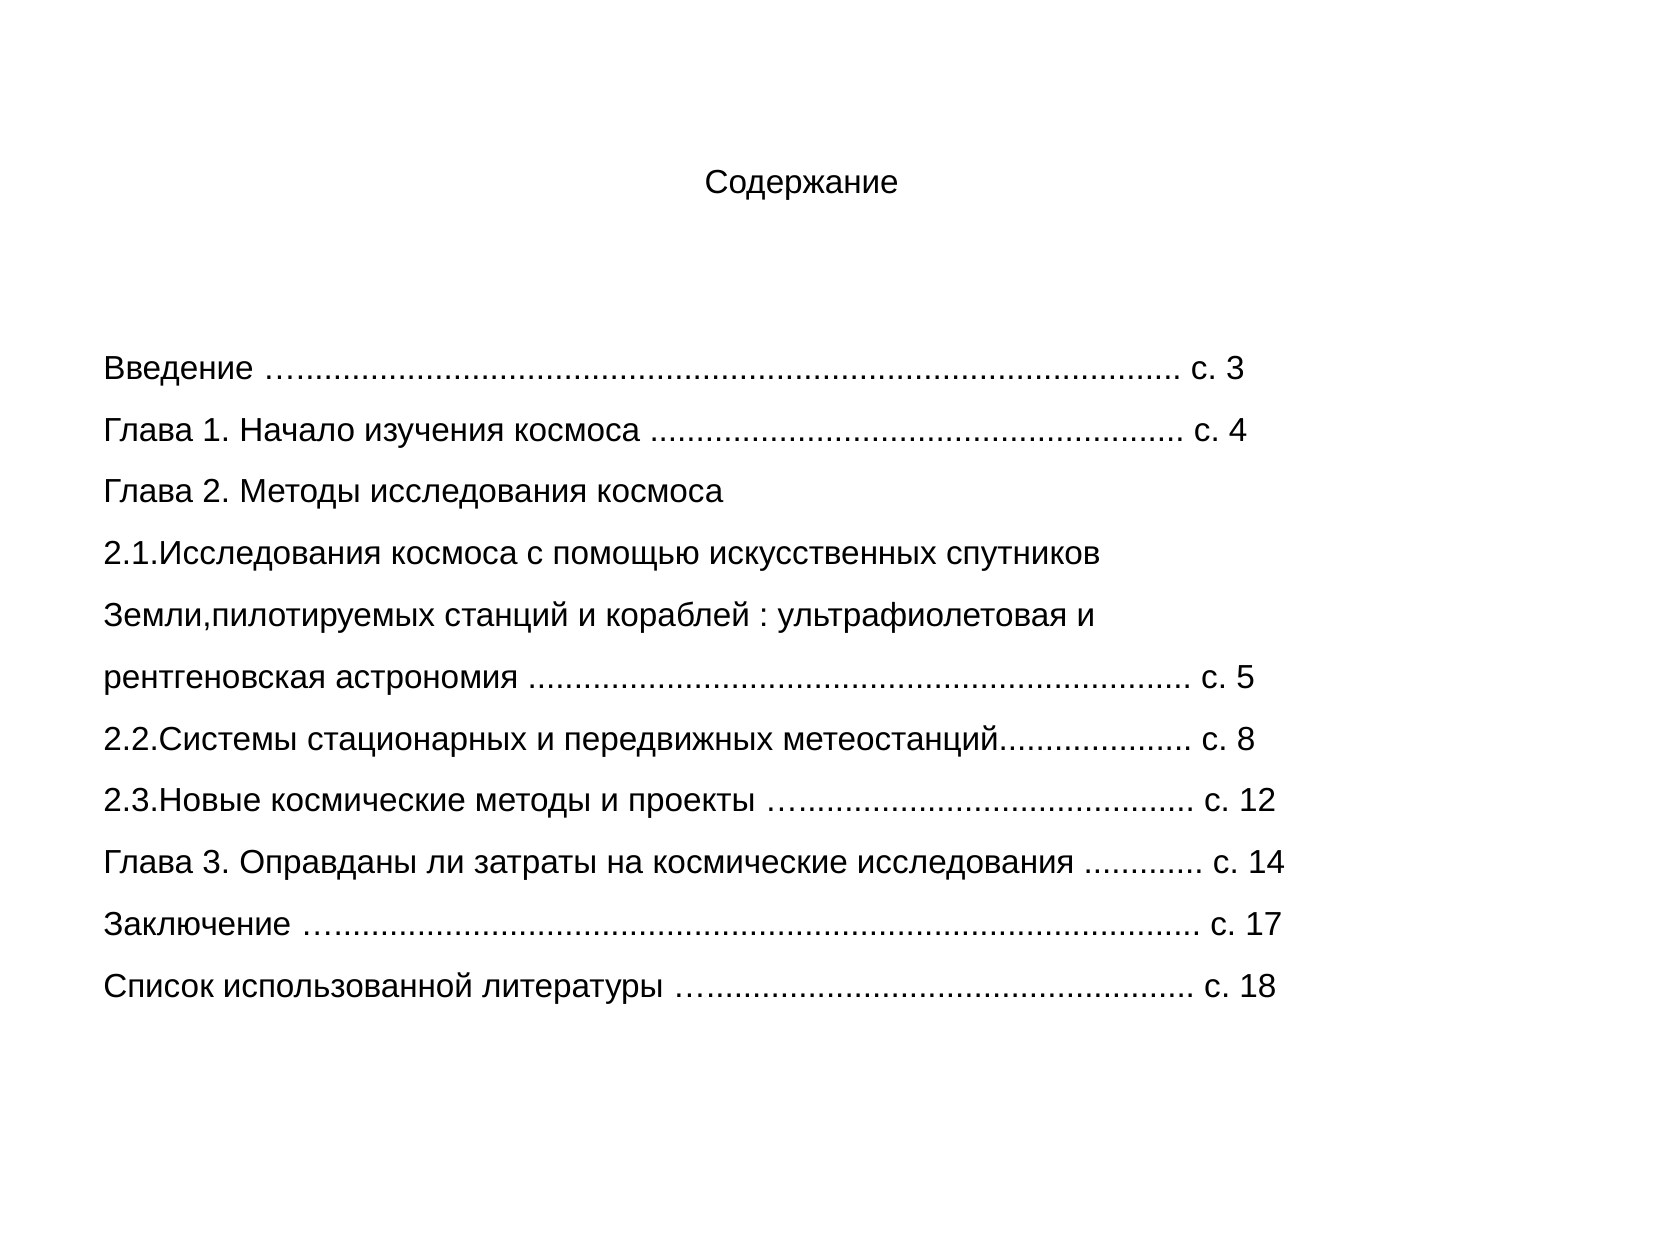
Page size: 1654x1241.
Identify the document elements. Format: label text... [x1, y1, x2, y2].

text_box Содержание Введение …................................................................................................ с. 3 Глава 1. Начало изучения космоса .......................................................... с. 4 Глава 2. Методы исследования космоса 2.1.Исследования космоса с помощью искусственных спутников Земли,пилотируемых станций и кораблей : ультрафиолетовая и рентгеновская астрономия ........................................................................ с. 5 2.2.Системы стационарных и передвижных метеостанций..................... с. 8 2.3.Новые космические методы и проекты …........................................... с. 12 Глава 3. Оправданы ли затраты на космические исследования ............. с. 14 Заключение ….............................................................................................. с. 17 Список использованной литературы …..................................................... с. 18 [88, 156, 1625, 1063]
